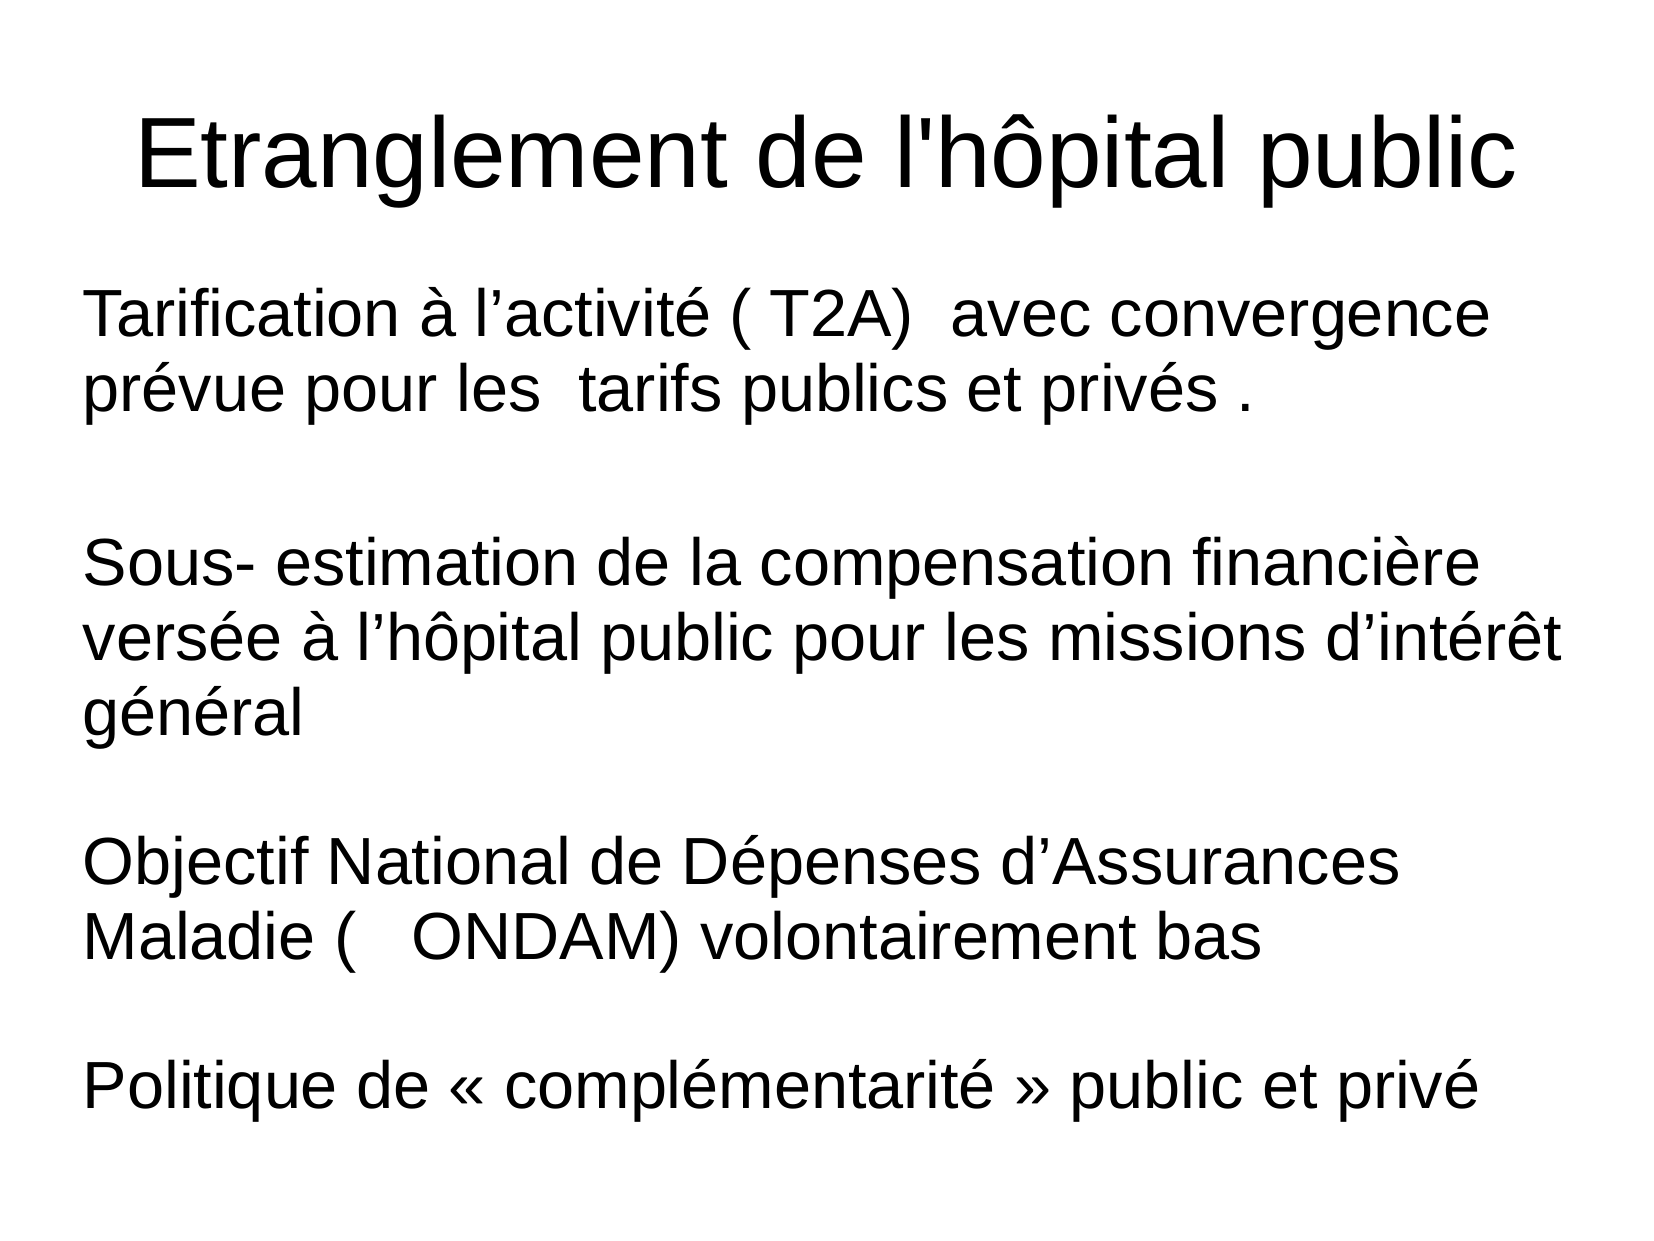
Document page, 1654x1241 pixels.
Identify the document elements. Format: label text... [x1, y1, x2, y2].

title Etranglement de l'hôpital public [82, 49, 1571, 257]
subtitle Tarification à l’activité ( T2A) avec convergence prévue pour les tarifs publics et privés . Sous- estimation de la compensation financière versée à l’hôpital public pour les missions d’intérêt général Objectif National de Dépenses d’Assurances Maladie ( ONDAM) volontairement bas Politique de « complémentarité » public et privé [82, 275, 1571, 1124]
